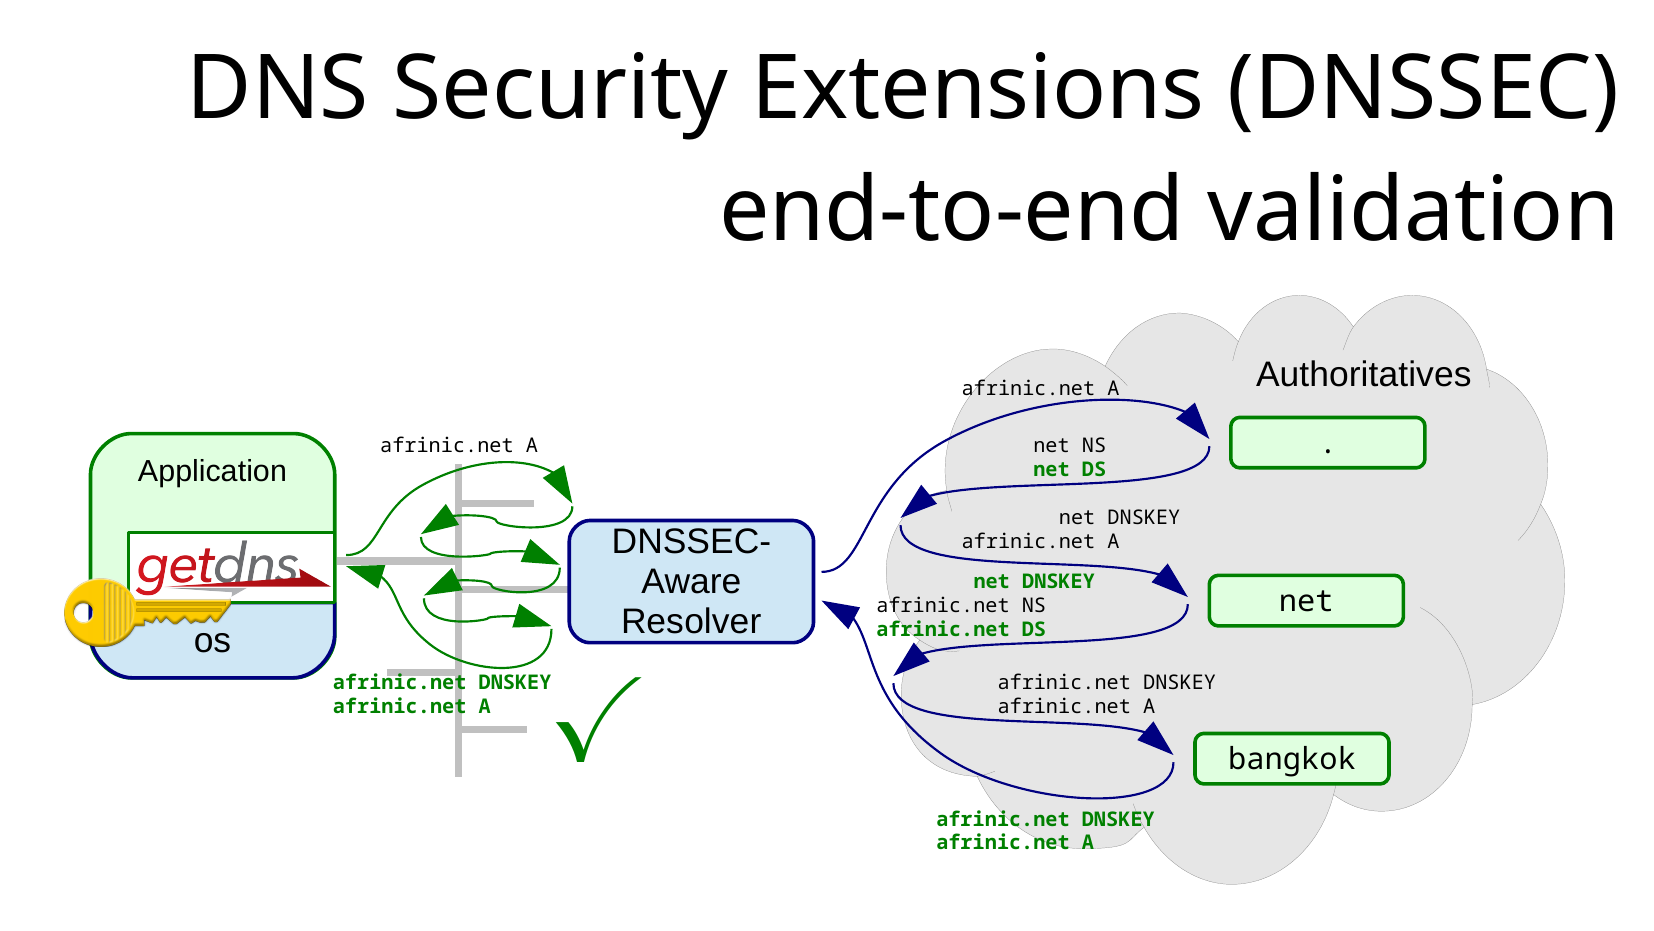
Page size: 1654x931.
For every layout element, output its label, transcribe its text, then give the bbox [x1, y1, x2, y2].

picture [64, 295, 1565, 928]
title DNS Security Extensions (DNSSEC) end-to-end validation [1, 23, 1620, 221]
